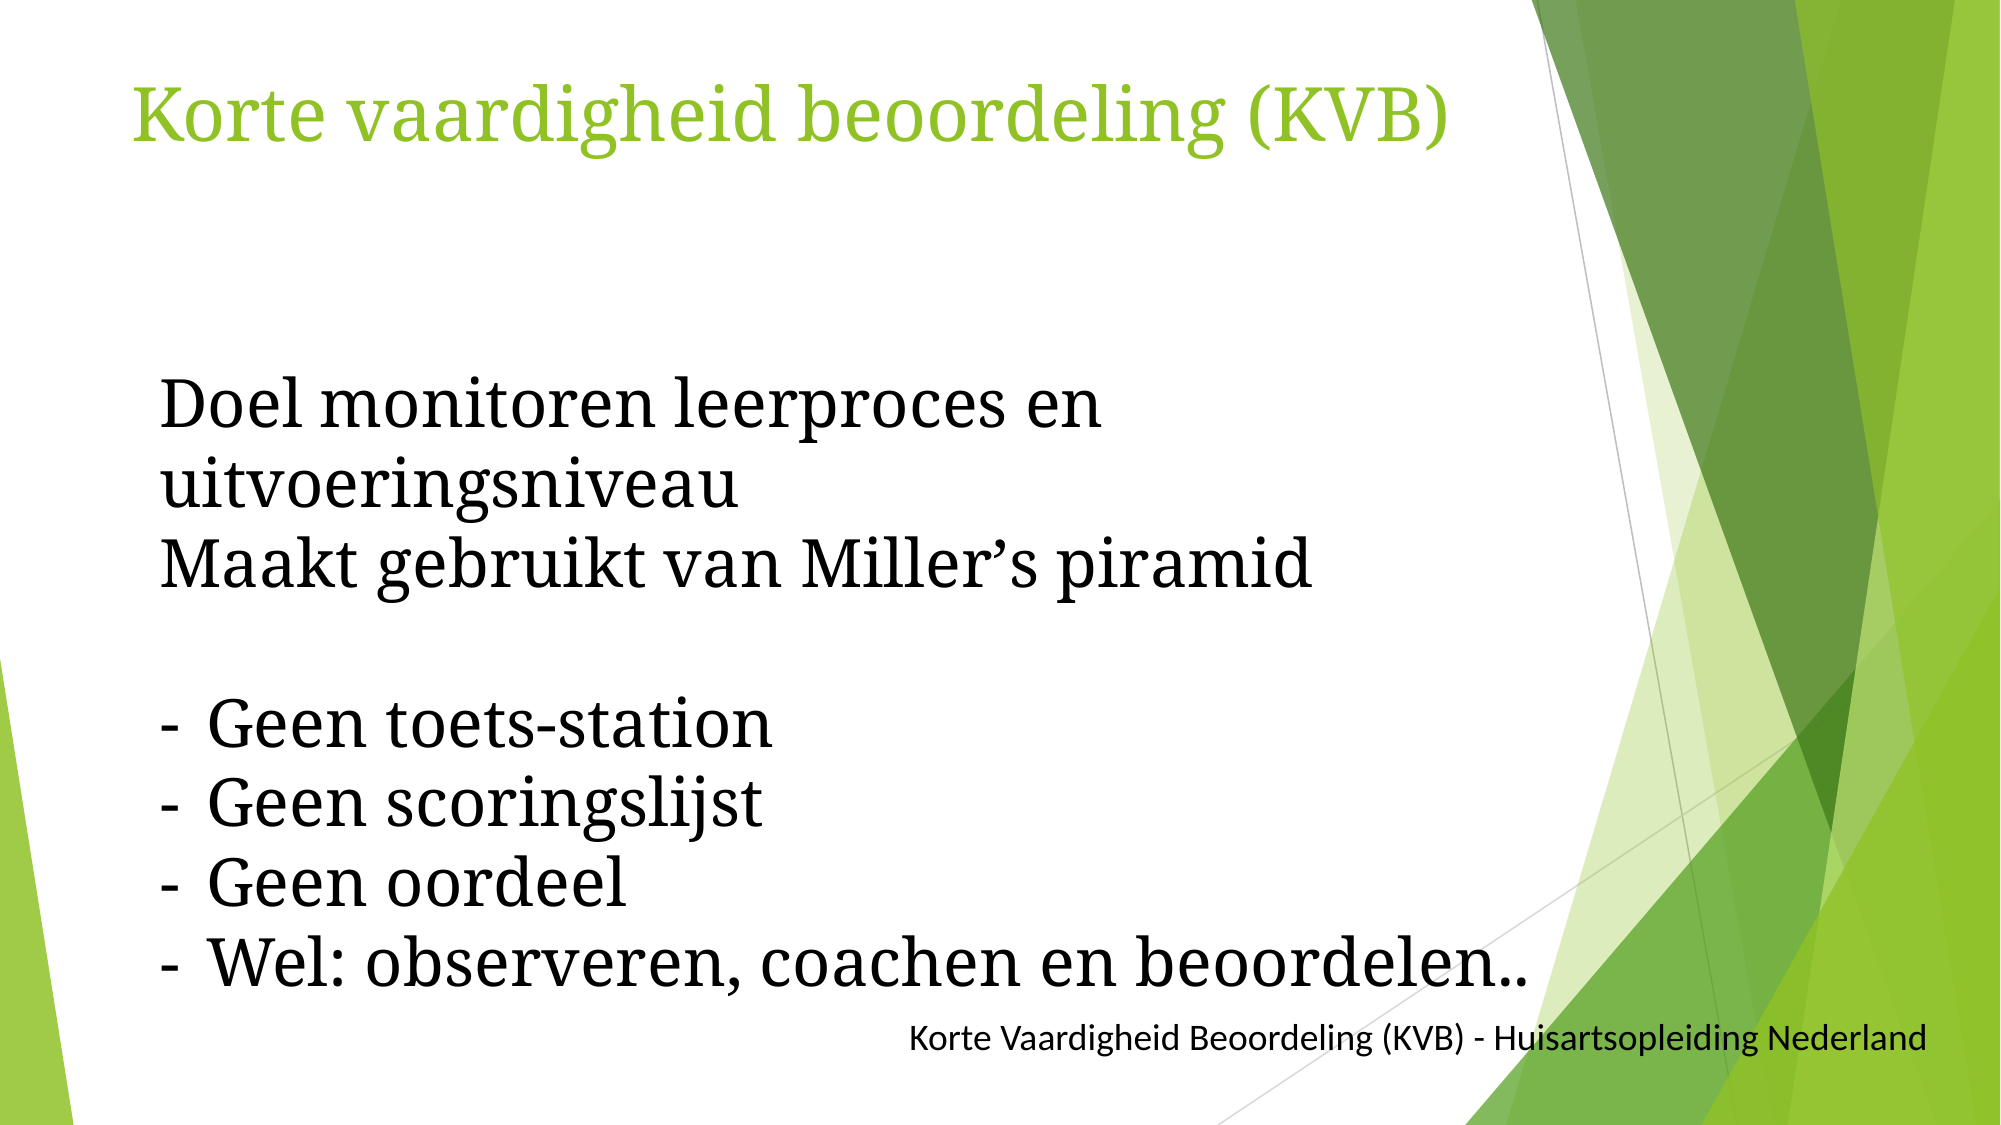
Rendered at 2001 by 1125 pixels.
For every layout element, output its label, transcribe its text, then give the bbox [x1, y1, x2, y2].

text_box Doel monitoren leerproces en uitvoeringsniveau Maakt gebruikt van Miller’s piramid Geen toets-station Geen scoringslijst Geen oordeel Wel: observeren, coachen en beoordelen.. [144, 352, 1645, 934]
text_box Korte Vaardigheid Beoordeling (KVB) - Huisartsopleiding Nederland [894, 1005, 1956, 1066]
title Korte vaardigheid beoordeling (KVB) [116, 59, 1838, 277]
